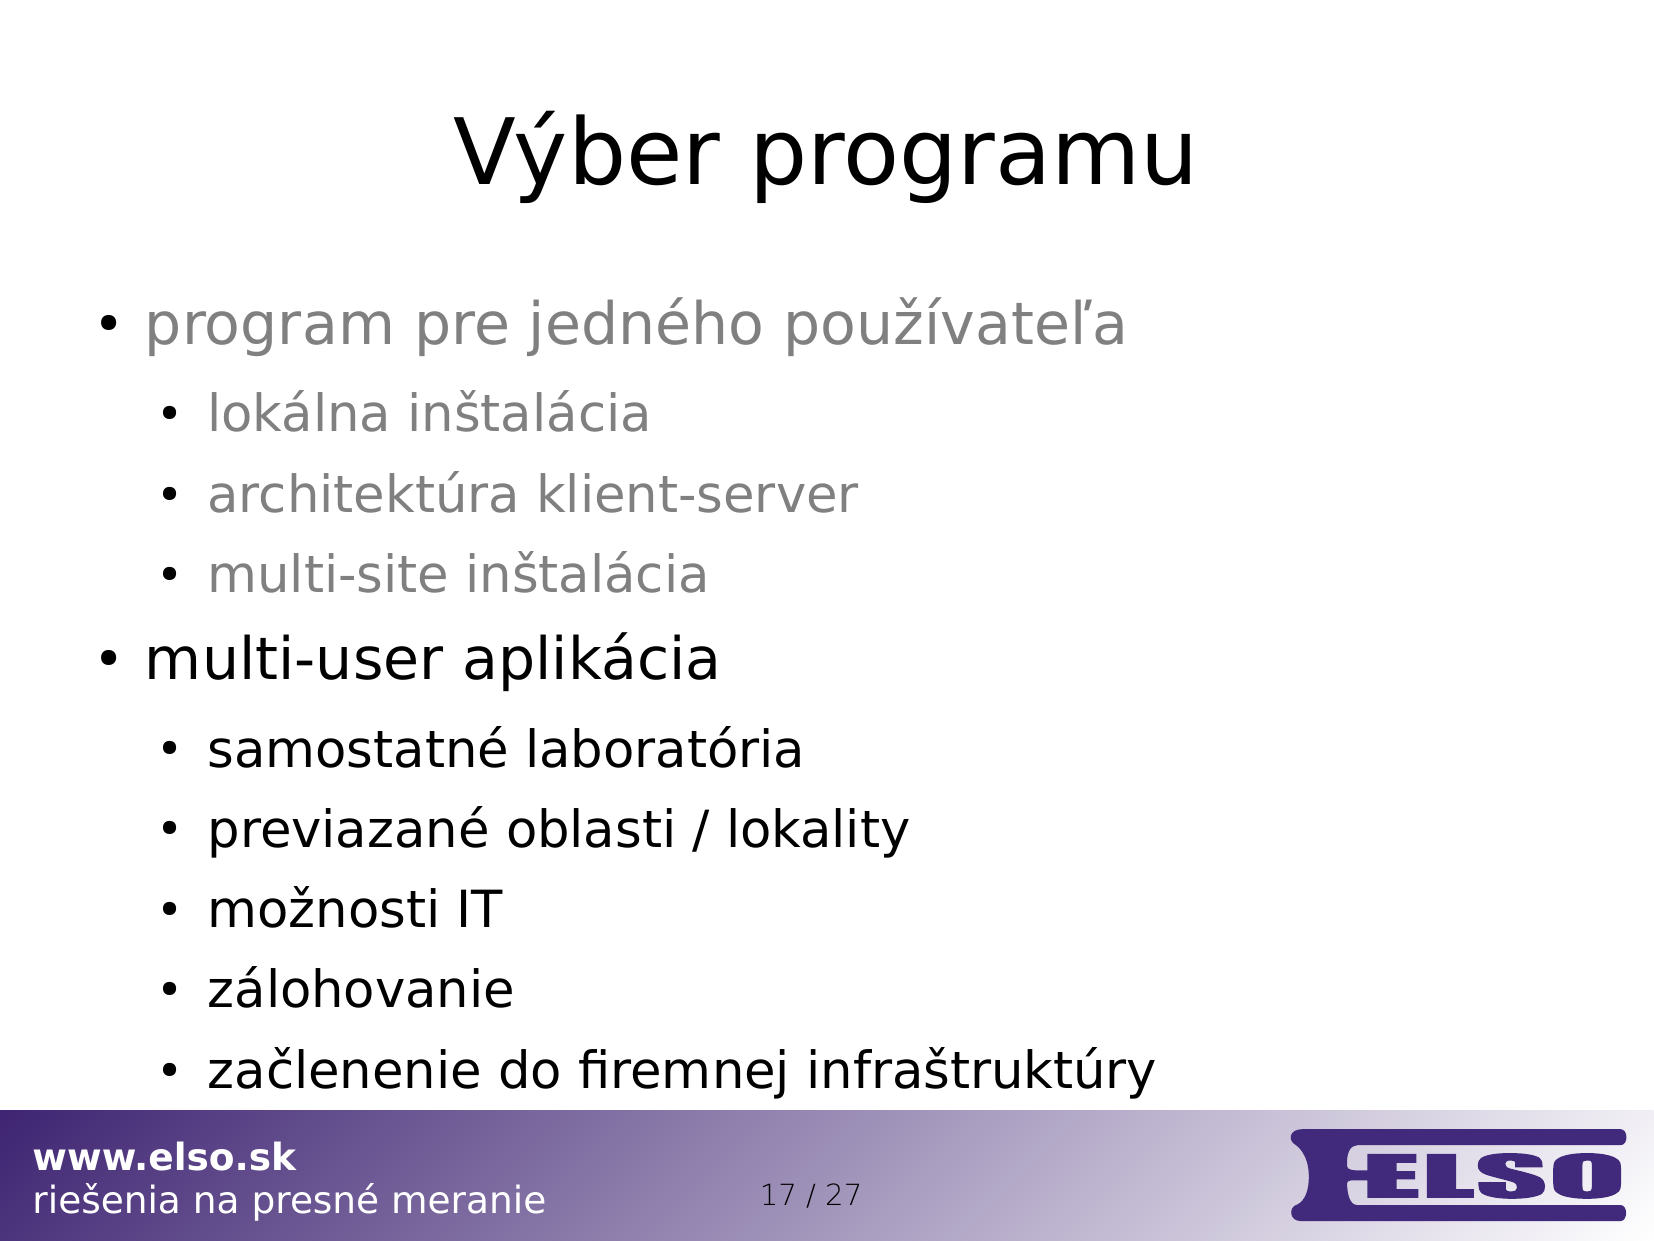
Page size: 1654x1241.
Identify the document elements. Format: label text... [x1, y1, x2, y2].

title Výber programu [82, 49, 1571, 257]
list program pre jedného používateľa lokálna inštalácia architektúra klient-server multi-site inštalácia multi-user aplikácia samostatné laboratória previazané oblasti / lokality možnosti IT zálohovanie začlenenie do firemnej infraštruktúry [82, 290, 1571, 1109]
